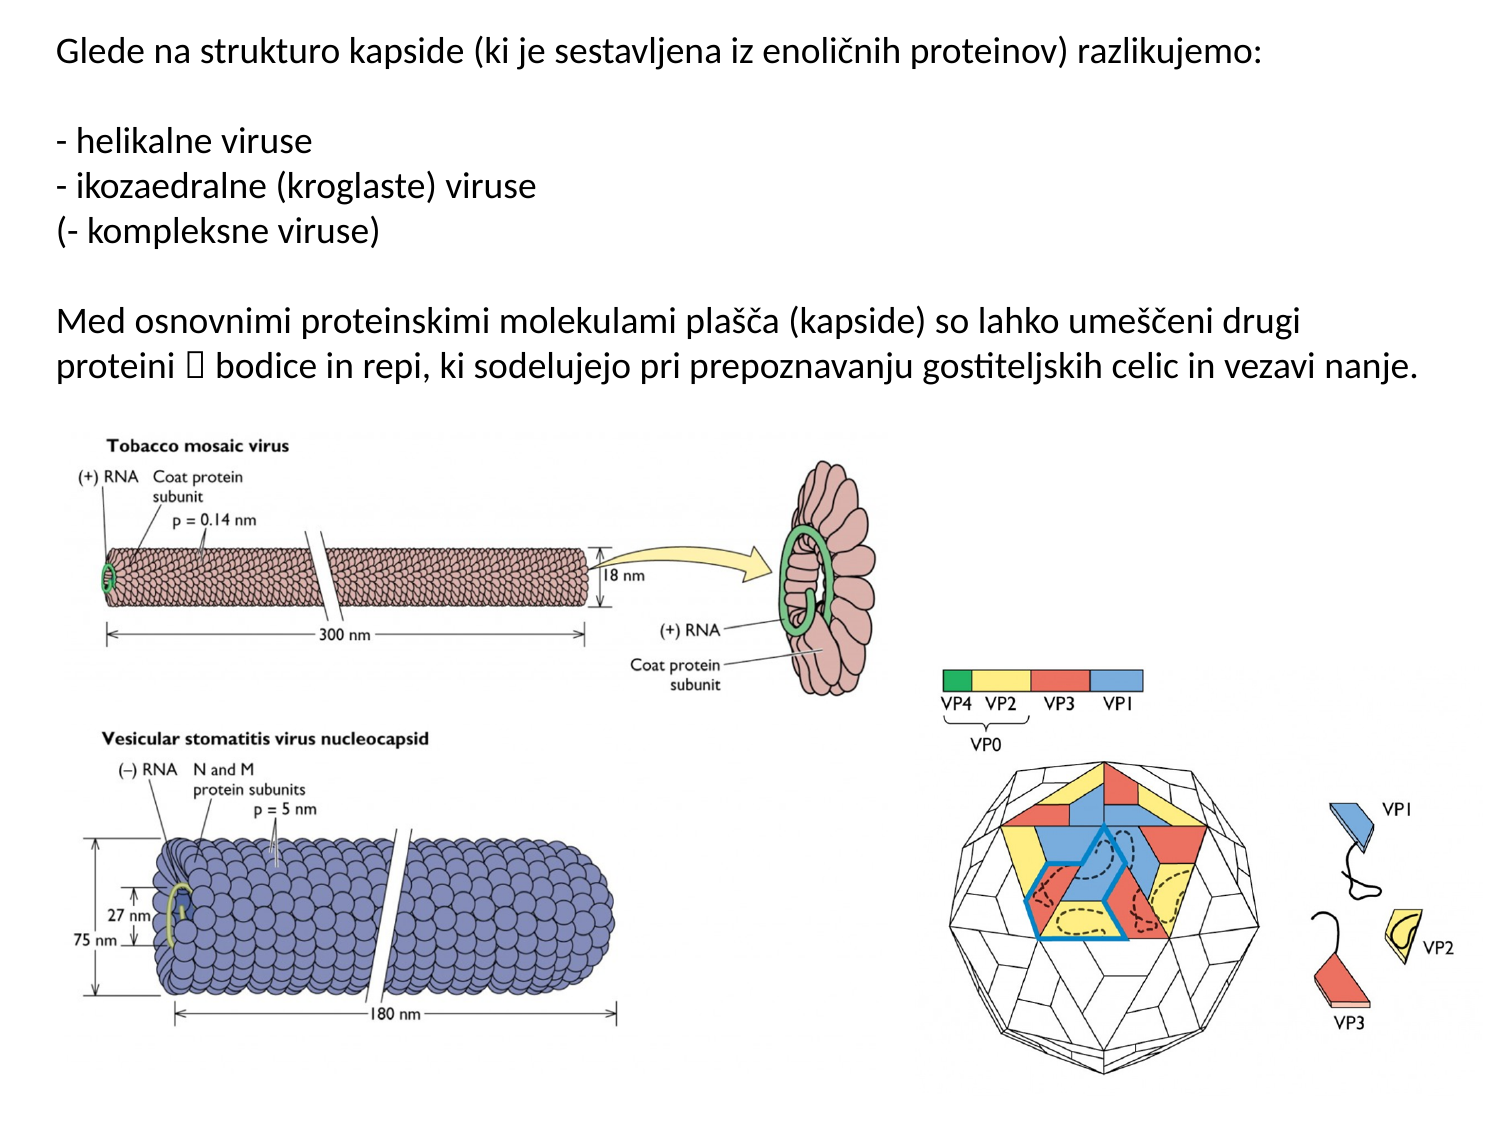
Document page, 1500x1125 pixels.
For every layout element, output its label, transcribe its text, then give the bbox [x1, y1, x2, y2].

text_box Glede na strukturo kapside (ki je sestavljena iz enoličnih proteinov) razlikujemo: - helikalne viruse - ikozaedralne (kroglaste) viruse (- kompleksne viruse) Med osnovnimi proteinskimi molekulami plašča (kapside) so lahko umeščeni drugi proteini  bodice in repi, ki sodelujejo pri prepoznavanju gostiteljskih celic in vezavi nanje. [41, 18, 1483, 394]
picture [64, 432, 888, 1074]
picture [915, 666, 1483, 1096]
